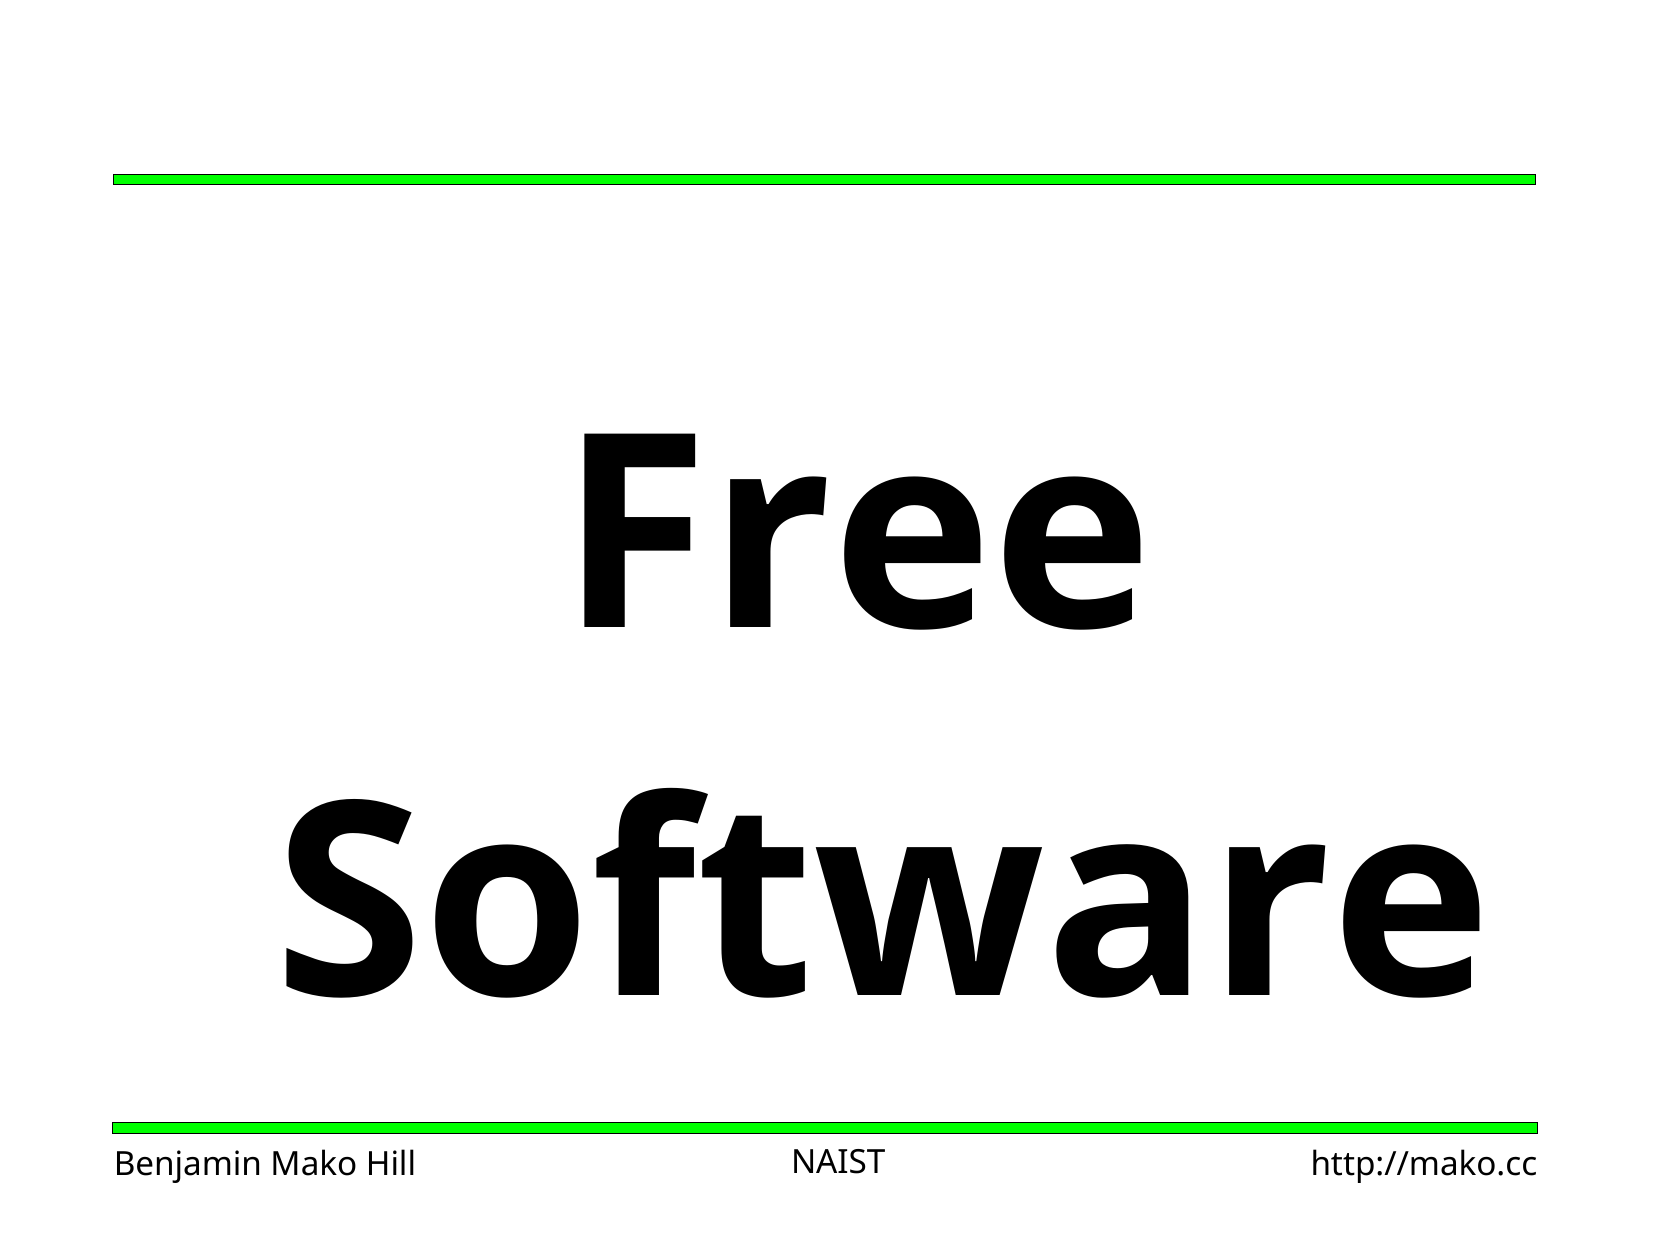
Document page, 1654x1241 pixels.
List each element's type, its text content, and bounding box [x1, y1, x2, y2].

list Free Software [150, 337, 1546, 1175]
